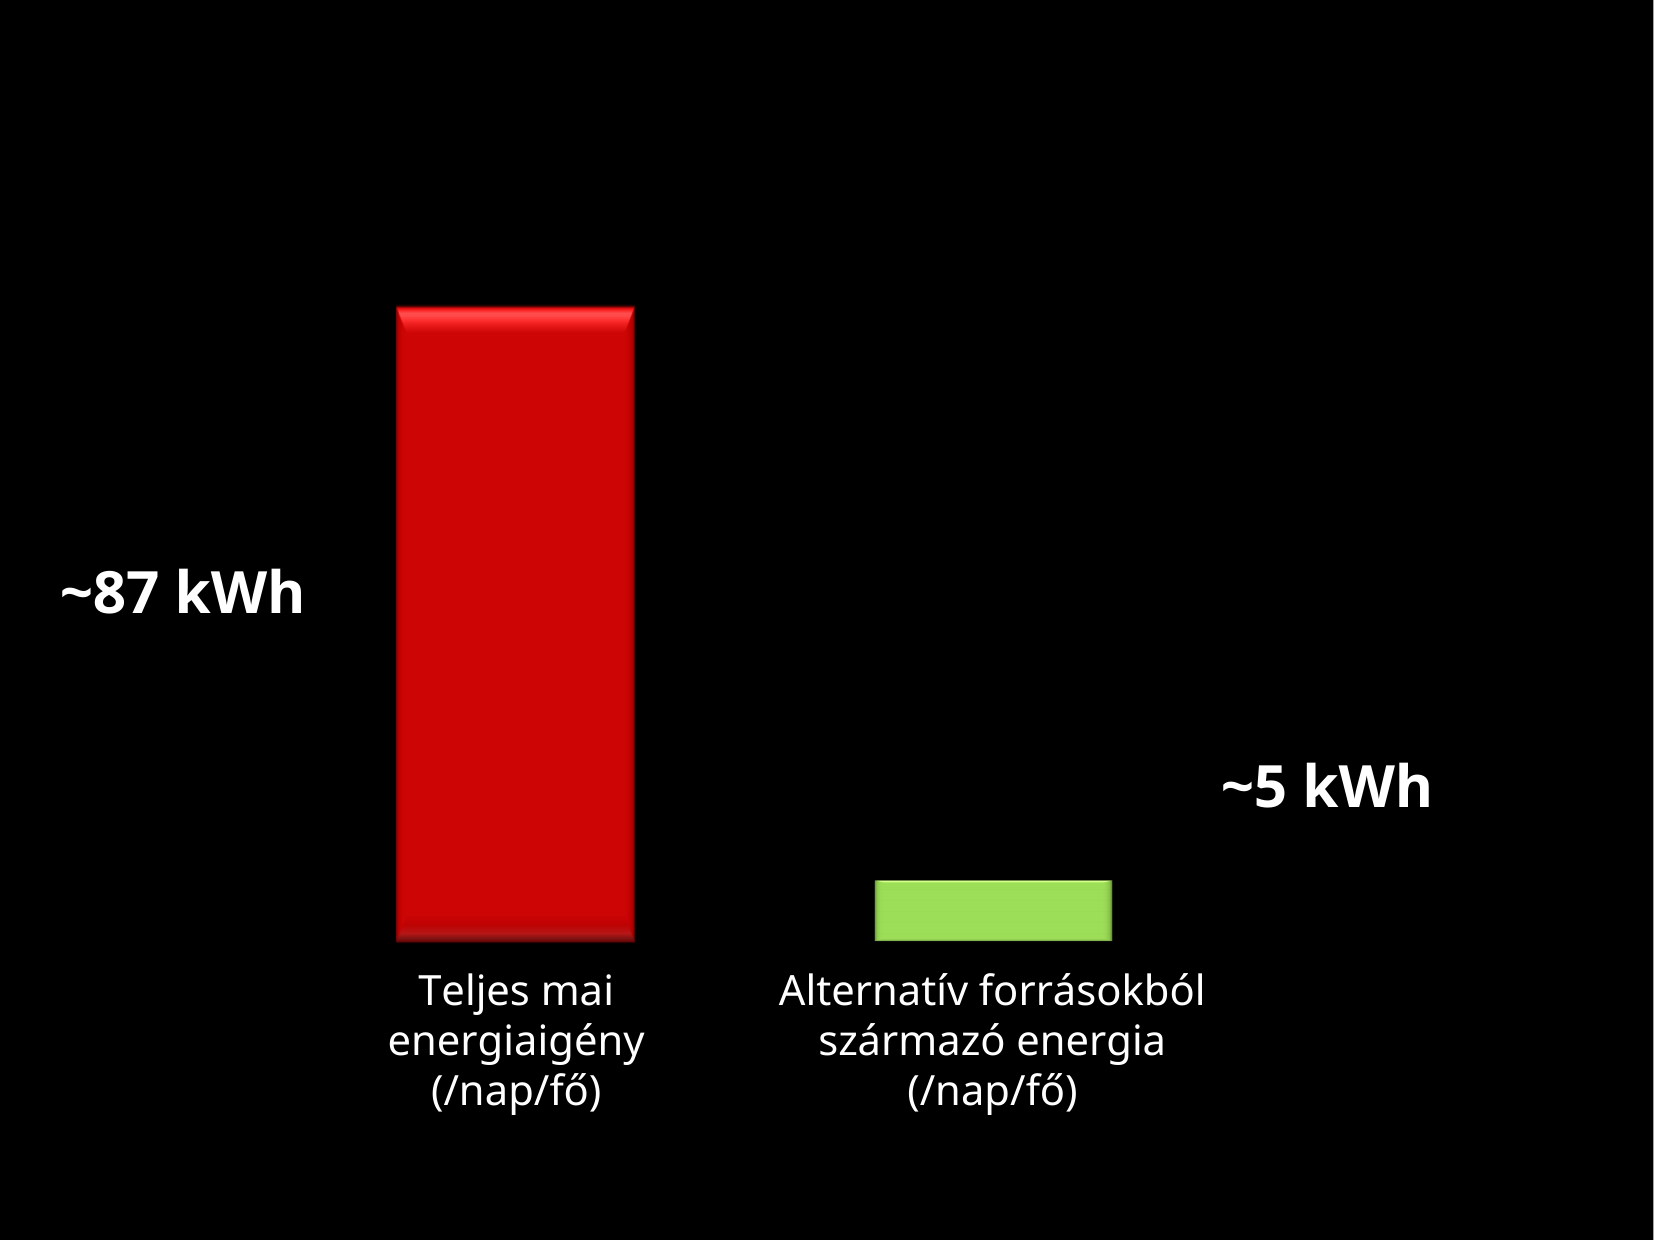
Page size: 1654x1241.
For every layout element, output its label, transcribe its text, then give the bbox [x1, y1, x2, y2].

text_box ~5 kWh [1145, 753, 1494, 815]
picture [387, 295, 644, 955]
text_box Alternatív forrásokból származó energia (/nap/fő) [727, 955, 1258, 1122]
text_box Teljes mai energiaigény (/nap/fő) [297, 955, 727, 1122]
picture [866, 879, 1122, 944]
text_box ~87 kWh [0, 529, 351, 653]
